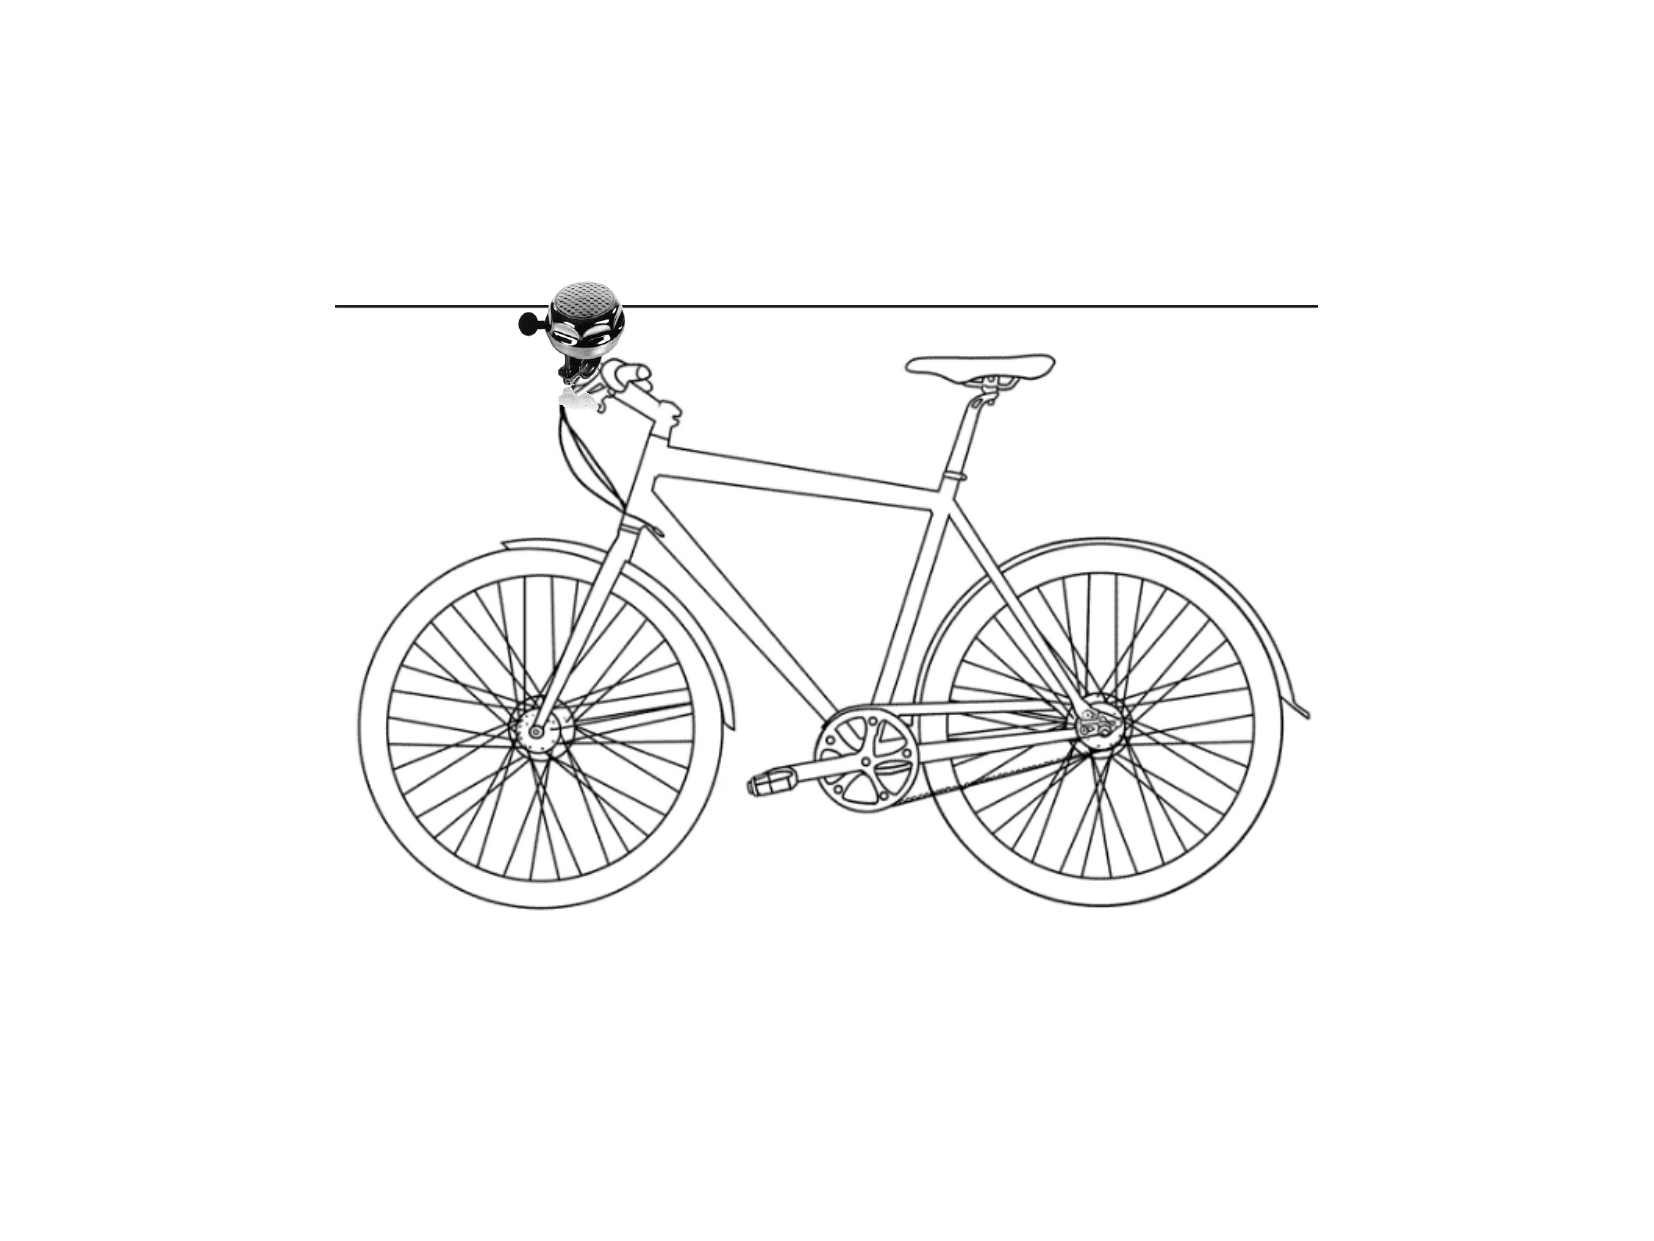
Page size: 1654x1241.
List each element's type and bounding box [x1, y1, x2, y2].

picture [335, 271, 1318, 935]
